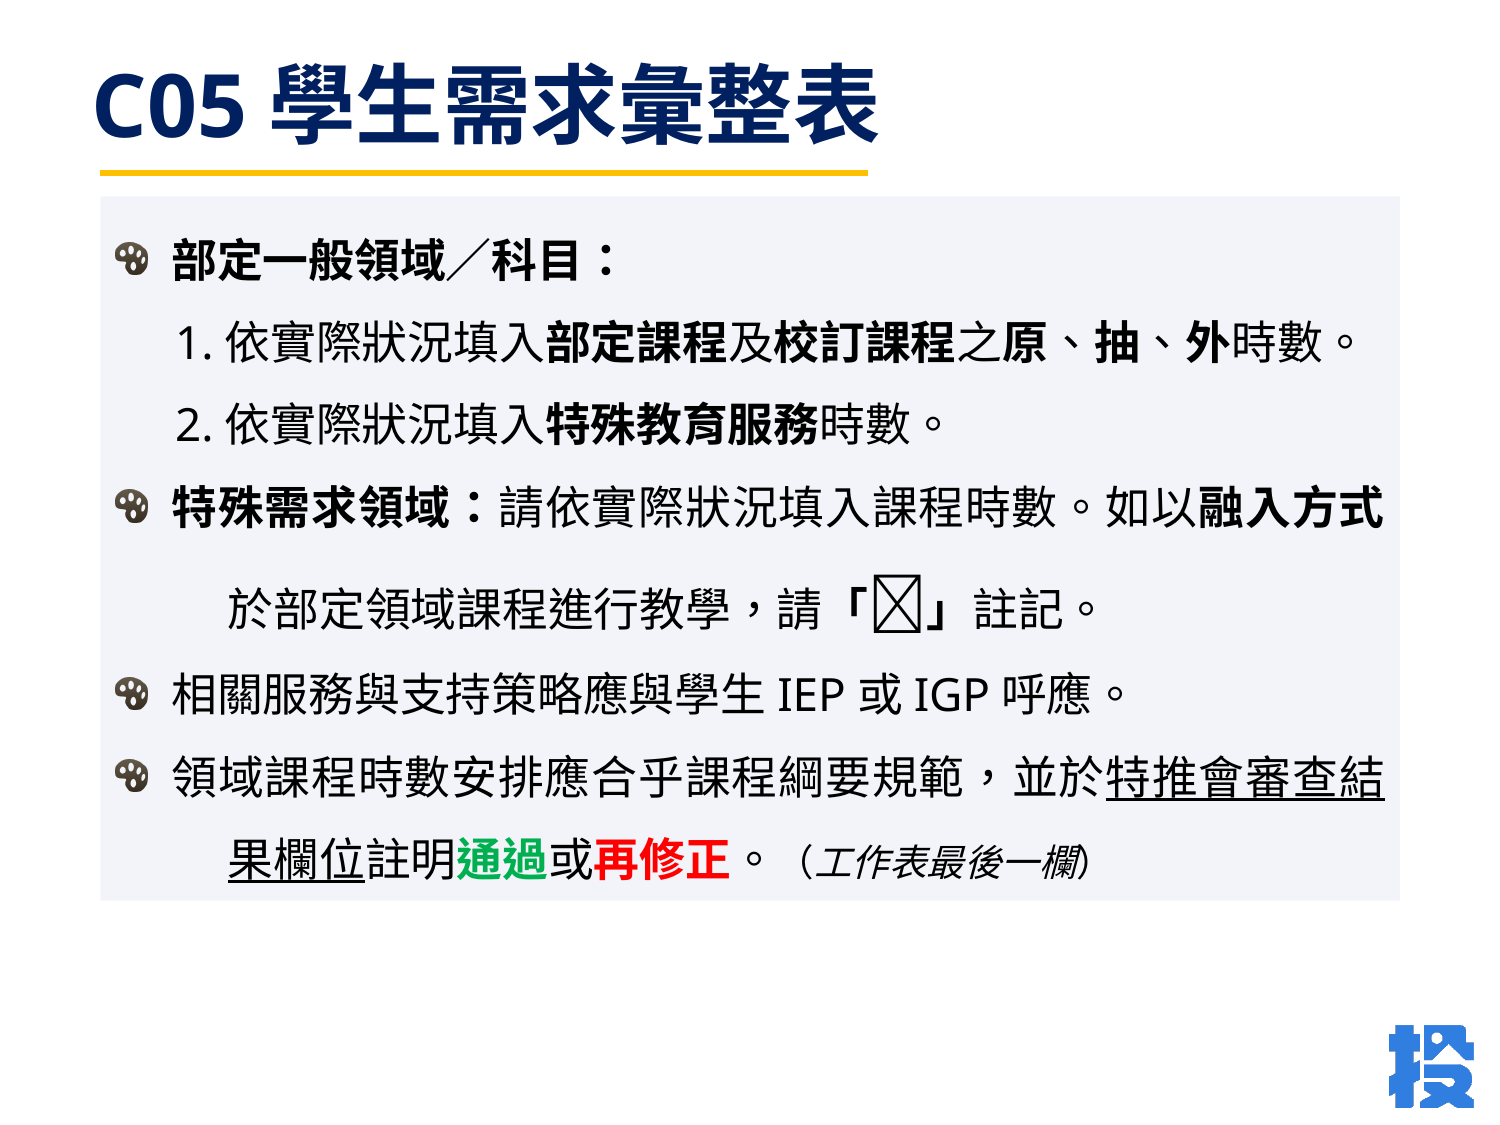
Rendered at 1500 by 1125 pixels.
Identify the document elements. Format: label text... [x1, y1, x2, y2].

text_box 部定一般領域／科目： 1.依實際狀況填入部定課程及校訂課程之原、抽、外時數。 2.依實際狀況填入特殊教育服務時數。 特殊需求領域：請依實際狀況填入課程時數。如以融入方式於部定領域課程進行教學，請「」註記。 相關服務與支持策略應與學生IEP或IGP呼應。 領域課程時數安排應合乎課程綱要規範，並於特推會審查結果欄位註明通過或再修正。（工作表最後一欄） [100, 196, 1400, 901]
picture [1362, 997, 1500, 1125]
text_box C05學生需求彙整表 [76, 42, 890, 164]
